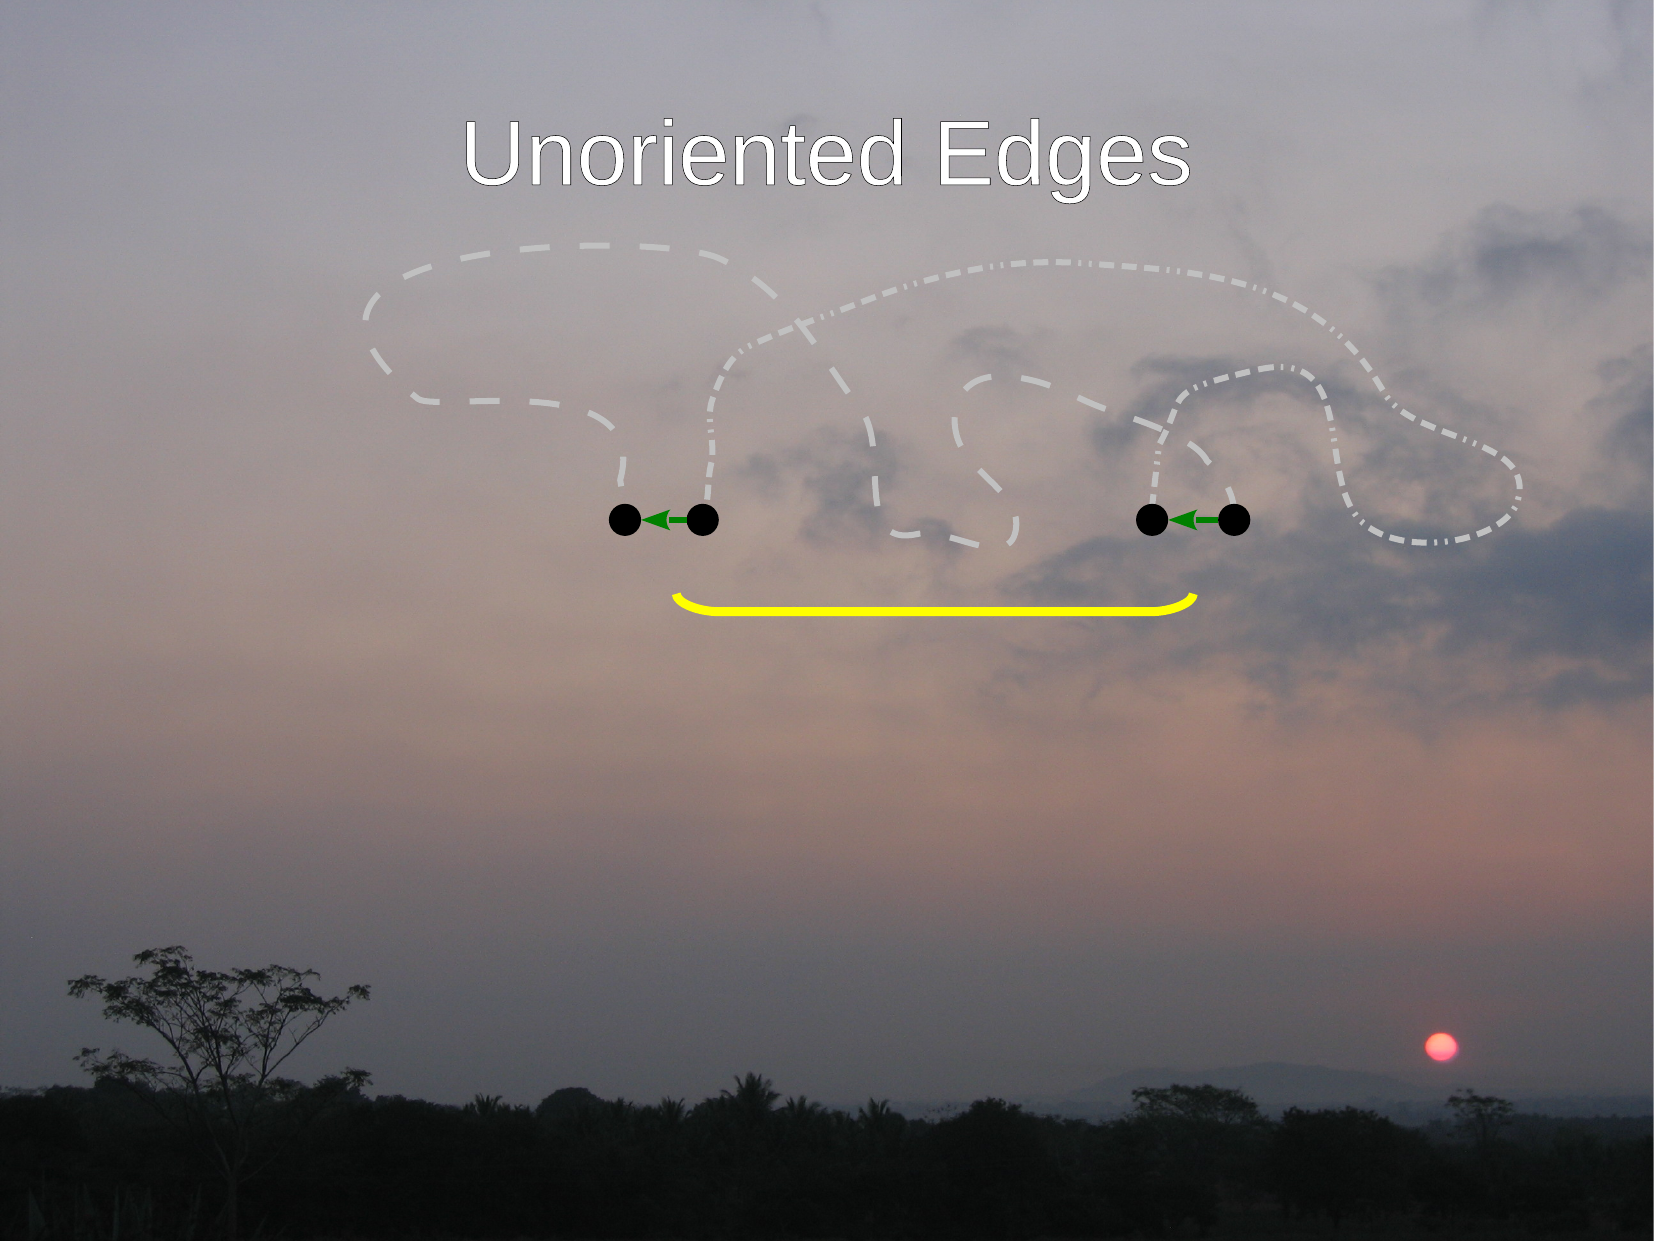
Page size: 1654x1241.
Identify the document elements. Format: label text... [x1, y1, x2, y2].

text_box [1136, 503, 1169, 536]
text_box [686, 503, 719, 536]
title Unoriented Edges [82, 49, 1571, 257]
picture [0, 0, 1654, 1241]
text_box [608, 503, 641, 536]
text_box [1218, 503, 1251, 536]
